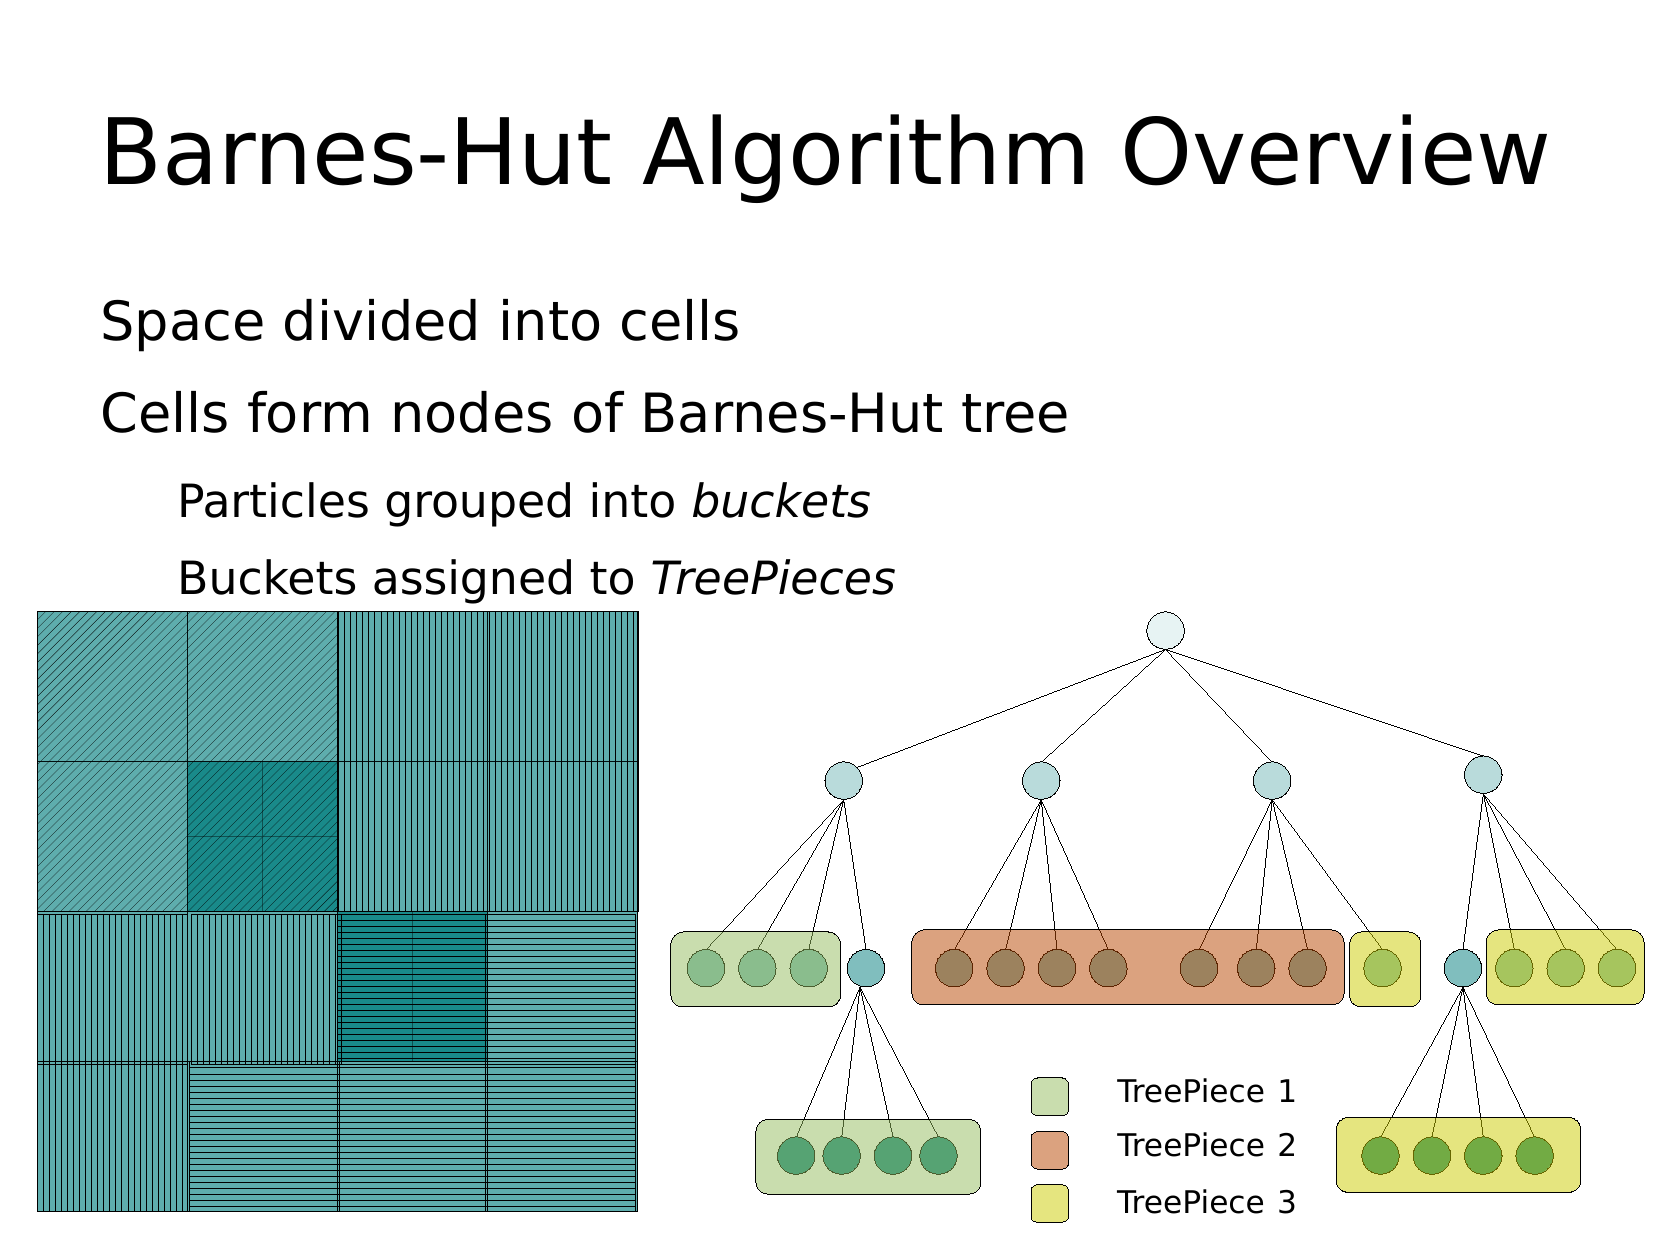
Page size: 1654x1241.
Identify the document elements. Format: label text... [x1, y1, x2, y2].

text_box [1031, 1131, 1069, 1170]
text_box [1444, 949, 1482, 987]
text_box TreePiece 3 [1102, 1173, 1312, 1231]
text_box [1464, 755, 1503, 794]
list Space divided into cells Cells form nodes of Barnes-Hut tree Particles grouped into buckets Buckets assigned to TreePieces [82, 290, 1571, 1094]
text_box [1022, 761, 1061, 800]
text_box [824, 761, 863, 800]
text_box [1349, 931, 1421, 1007]
text_box TreePiece 1 [1102, 1060, 1312, 1114]
text_box [847, 949, 885, 987]
text_box [670, 931, 841, 1007]
text_box [1253, 761, 1291, 800]
text_box [755, 1119, 981, 1195]
text_box [1146, 611, 1185, 650]
text_box [1031, 1184, 1069, 1223]
text_box [1336, 1117, 1581, 1193]
text_box [911, 929, 1345, 1005]
text_box [1031, 1077, 1069, 1116]
title Barnes-Hut Algorithm Overview [82, 49, 1571, 257]
text_box [1486, 929, 1645, 1005]
text_box TreePiece 2 [1102, 1114, 1312, 1173]
text_box [37, 611, 639, 1212]
